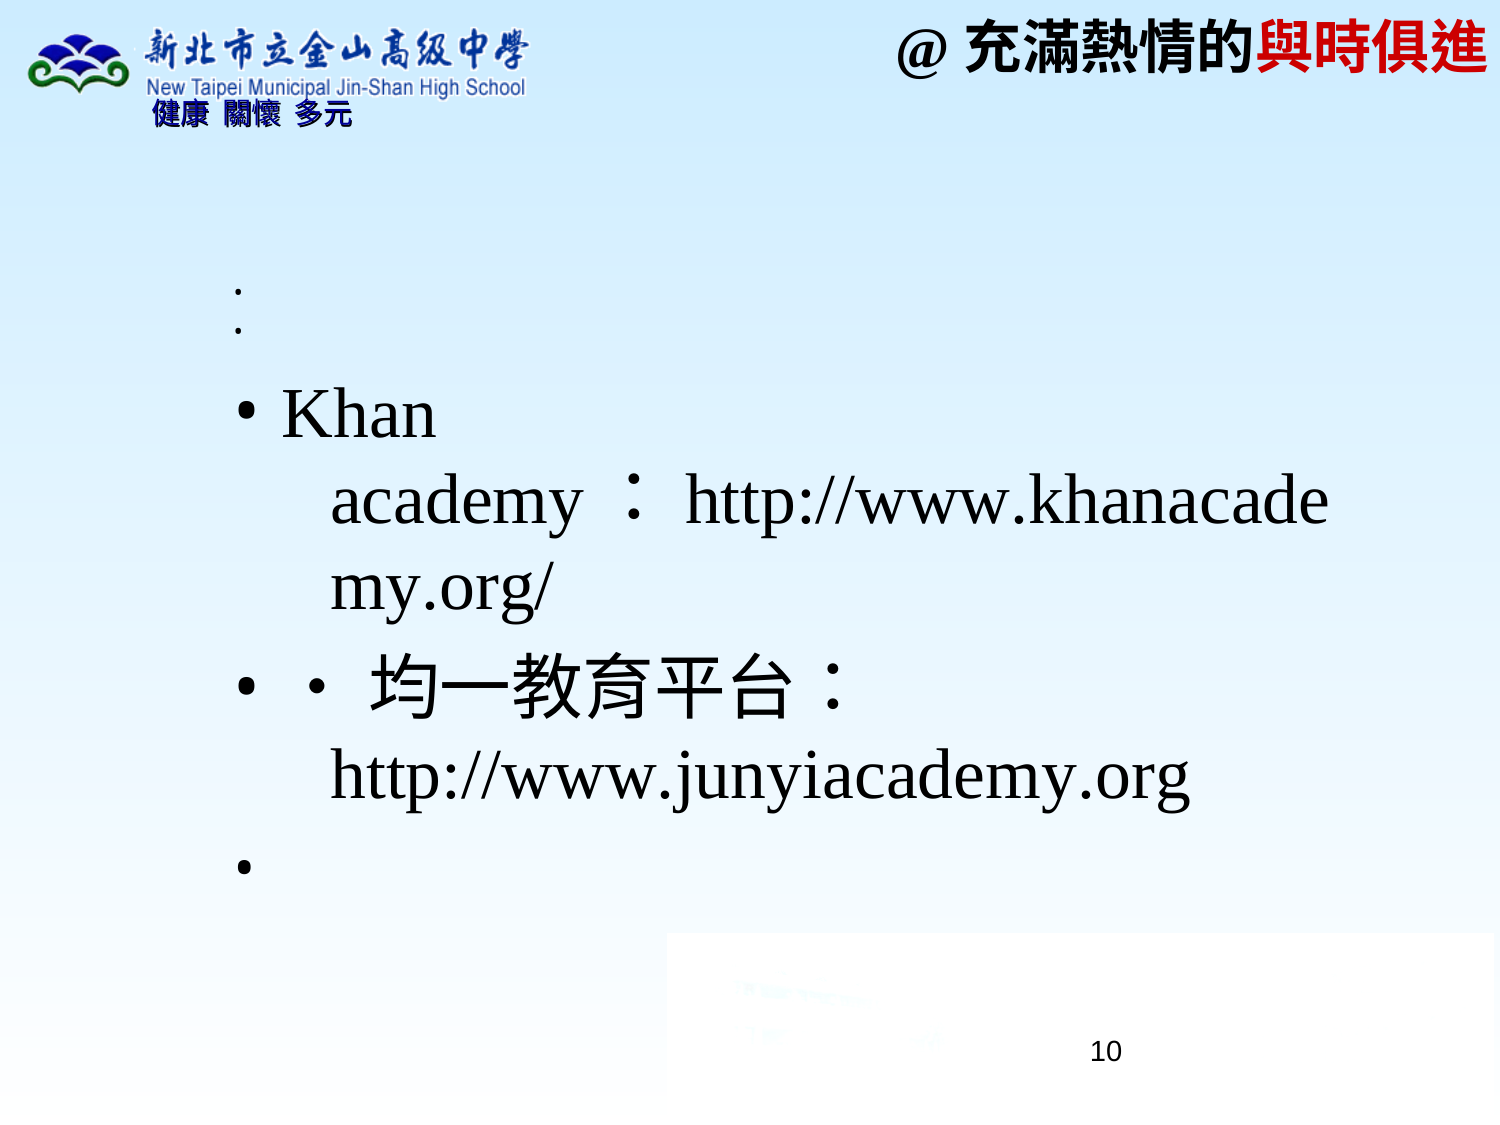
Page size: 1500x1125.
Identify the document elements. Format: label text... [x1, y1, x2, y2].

text_box @充滿熱情的與時俱進 [881, 2, 1500, 87]
text_box [1074, 1024, 1426, 1103]
list Khan academy：http://www.khanacademy.org/ •均一教育平台：http://www.junyiacademy.org [218, 267, 1388, 828]
